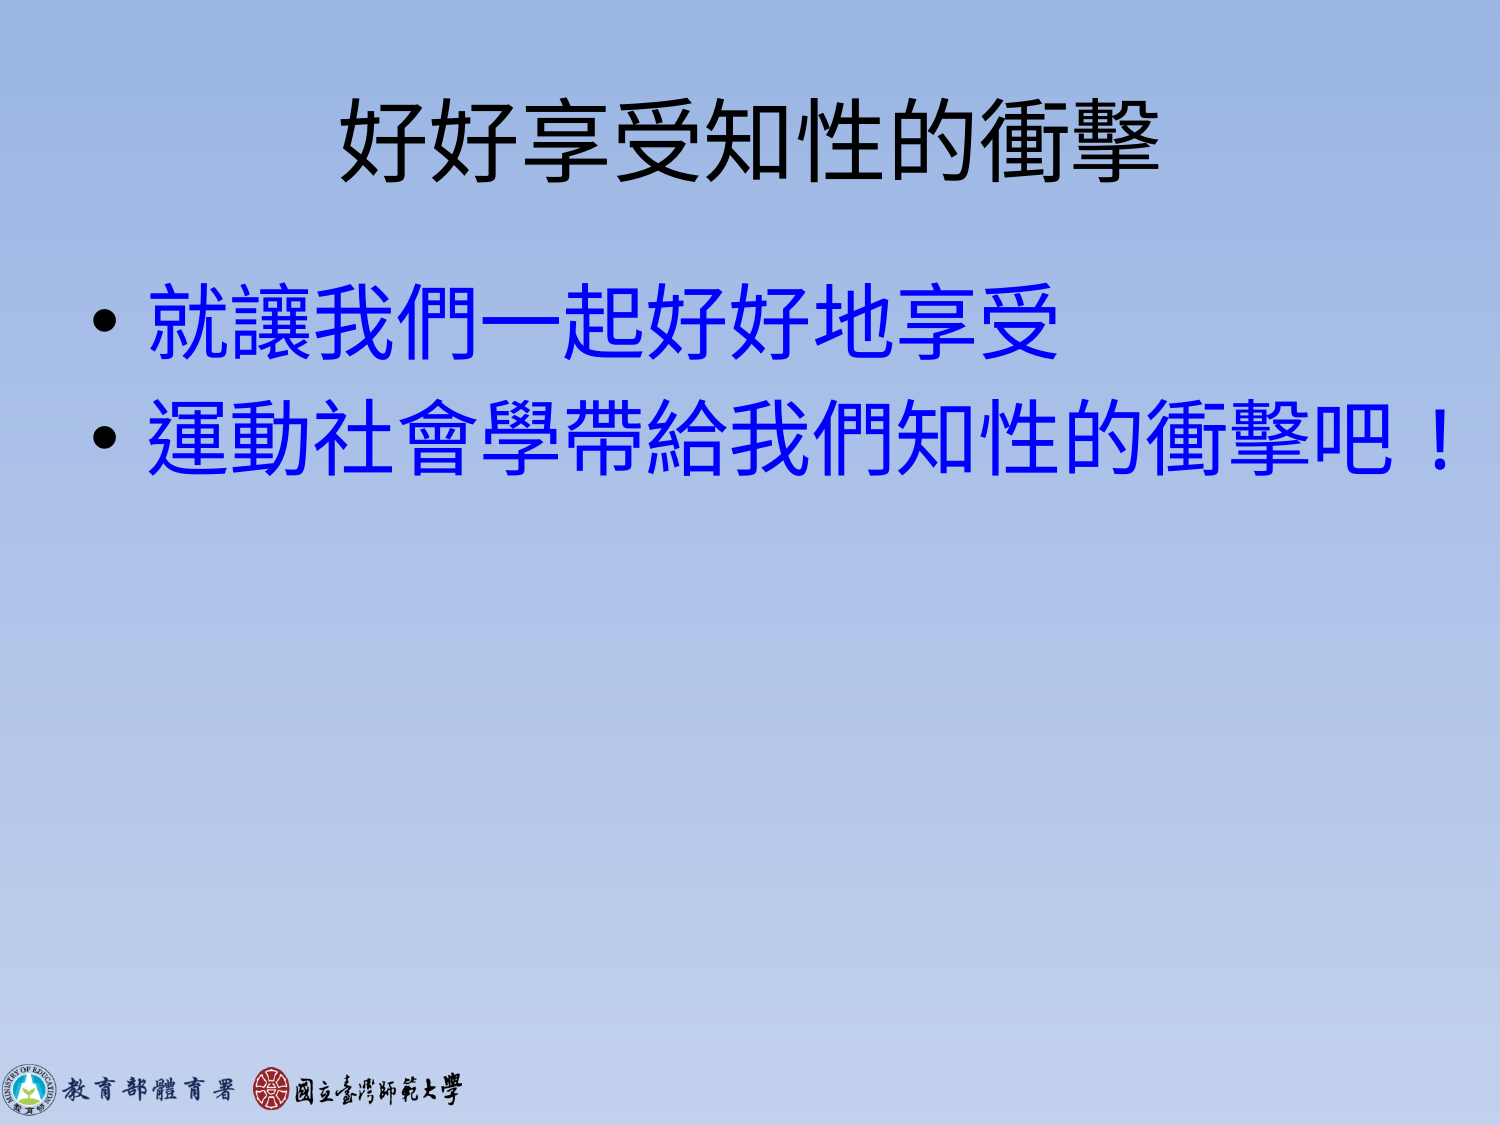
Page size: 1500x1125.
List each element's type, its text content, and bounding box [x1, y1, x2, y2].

title 好好享受知性的衝擊 [75, 45, 1426, 233]
list 就讓我們一起好好地享受 運動社會學帶給我們知性的衝擊吧! [75, 262, 1426, 1005]
